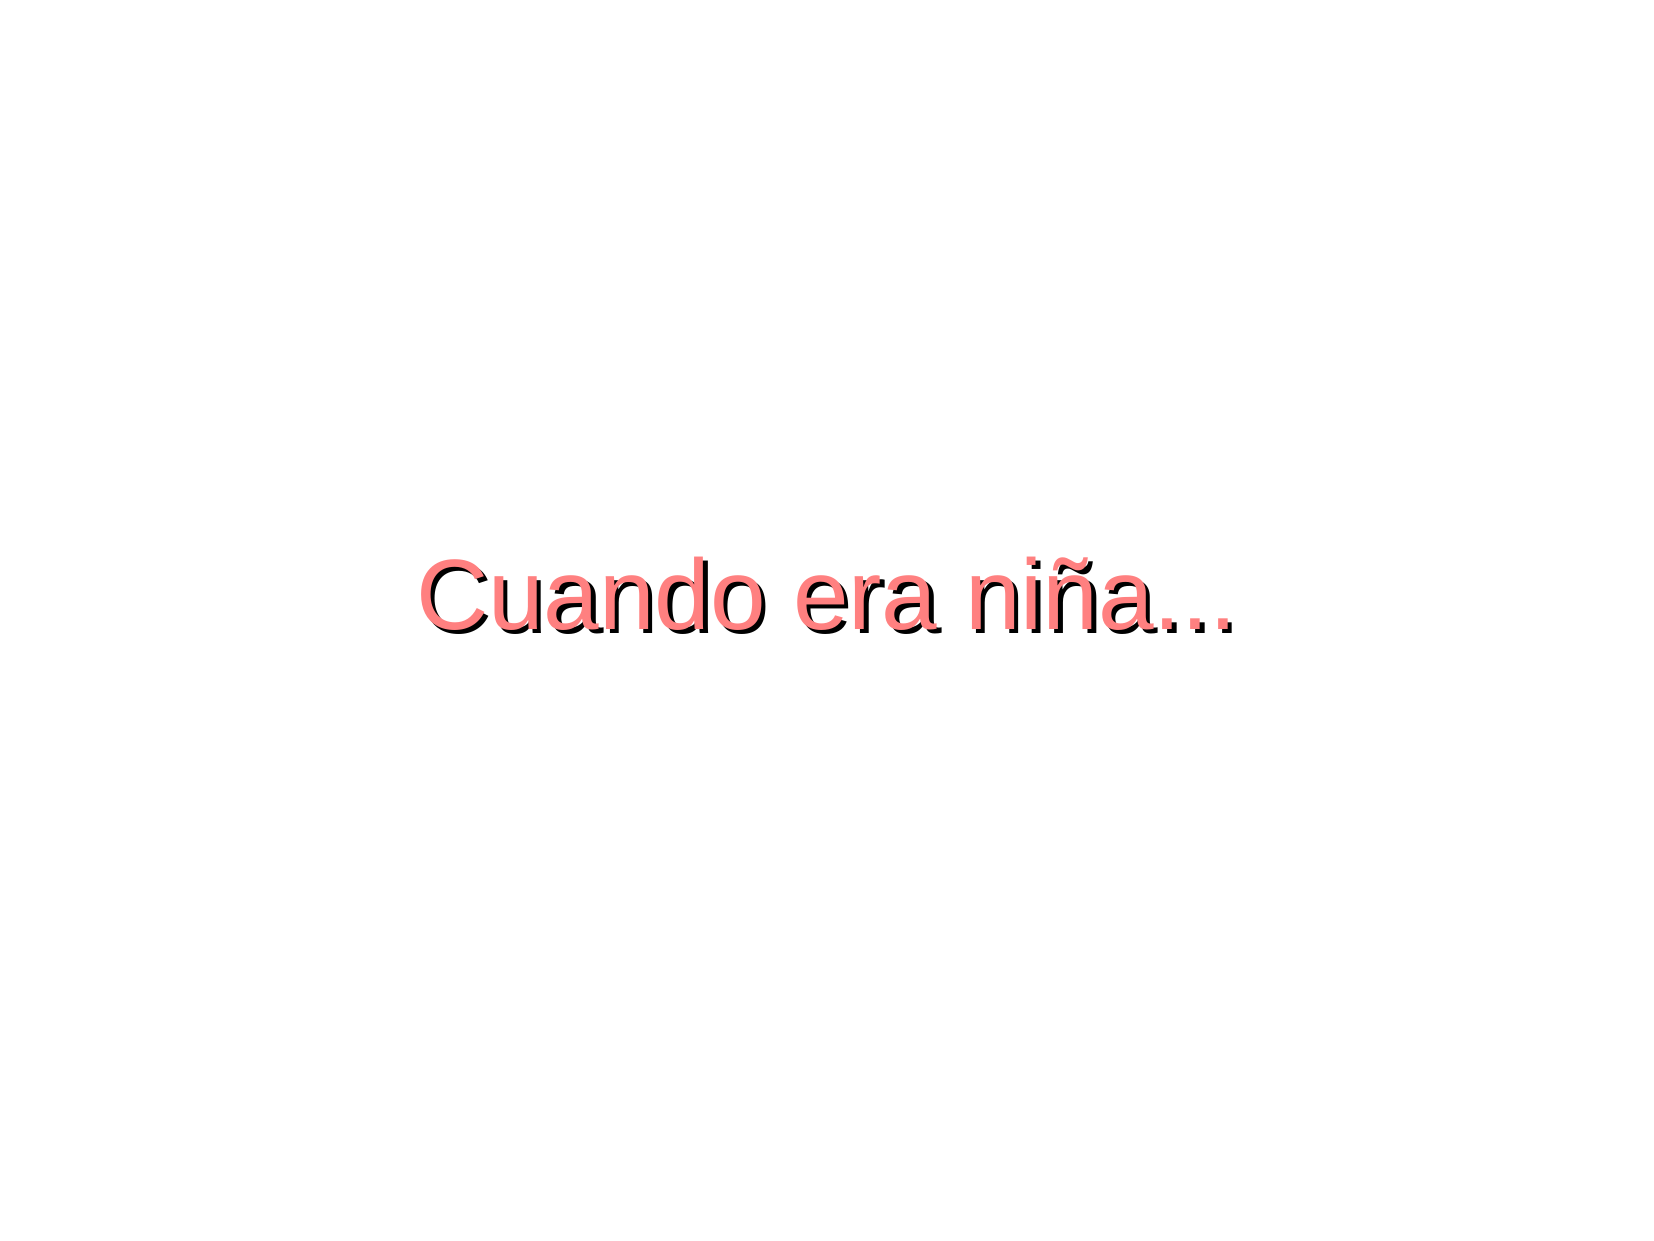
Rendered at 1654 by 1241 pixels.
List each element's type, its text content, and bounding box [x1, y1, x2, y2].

subtitle Cuando era niña... [82, 114, 1571, 1075]
